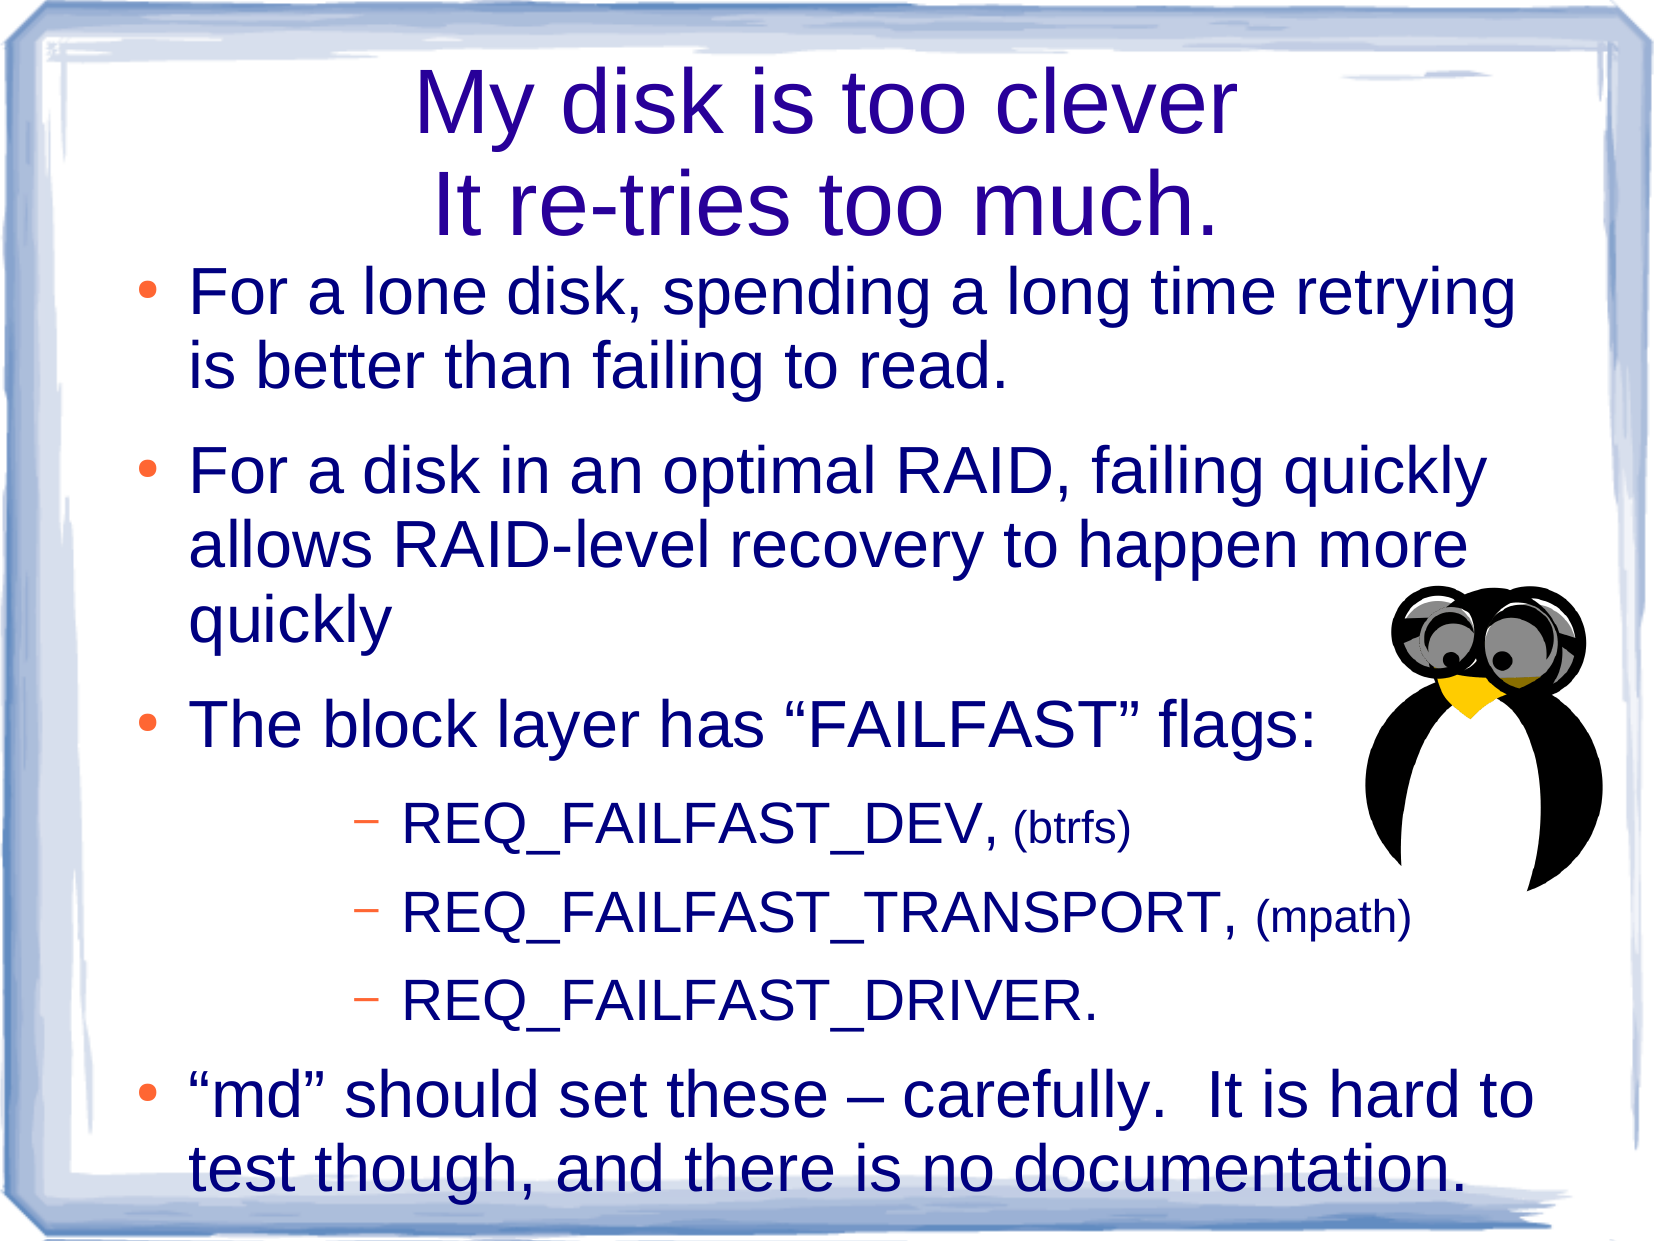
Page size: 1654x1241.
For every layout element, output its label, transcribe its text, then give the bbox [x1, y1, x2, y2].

title My disk is too clever It re-tries too much. [82, 49, 1571, 257]
picture [0, 0, 1654, 1241]
list For a lone disk, spending a long time retrying is better than failing to read. For a disk in an optimal RAID, failing quickly allows RAID-level recovery to happen more quickly The block layer has “FAILFAST” flags: REQ_FAILFAST_DEV, (btrfs) REQ_FAILFAST_TRANSPORT, (mpath) REQ_FAILFAST_DRIVER. “md” should set these – carefully. It is hard to test though, and there is no documentation. [118, 253, 1571, 1207]
